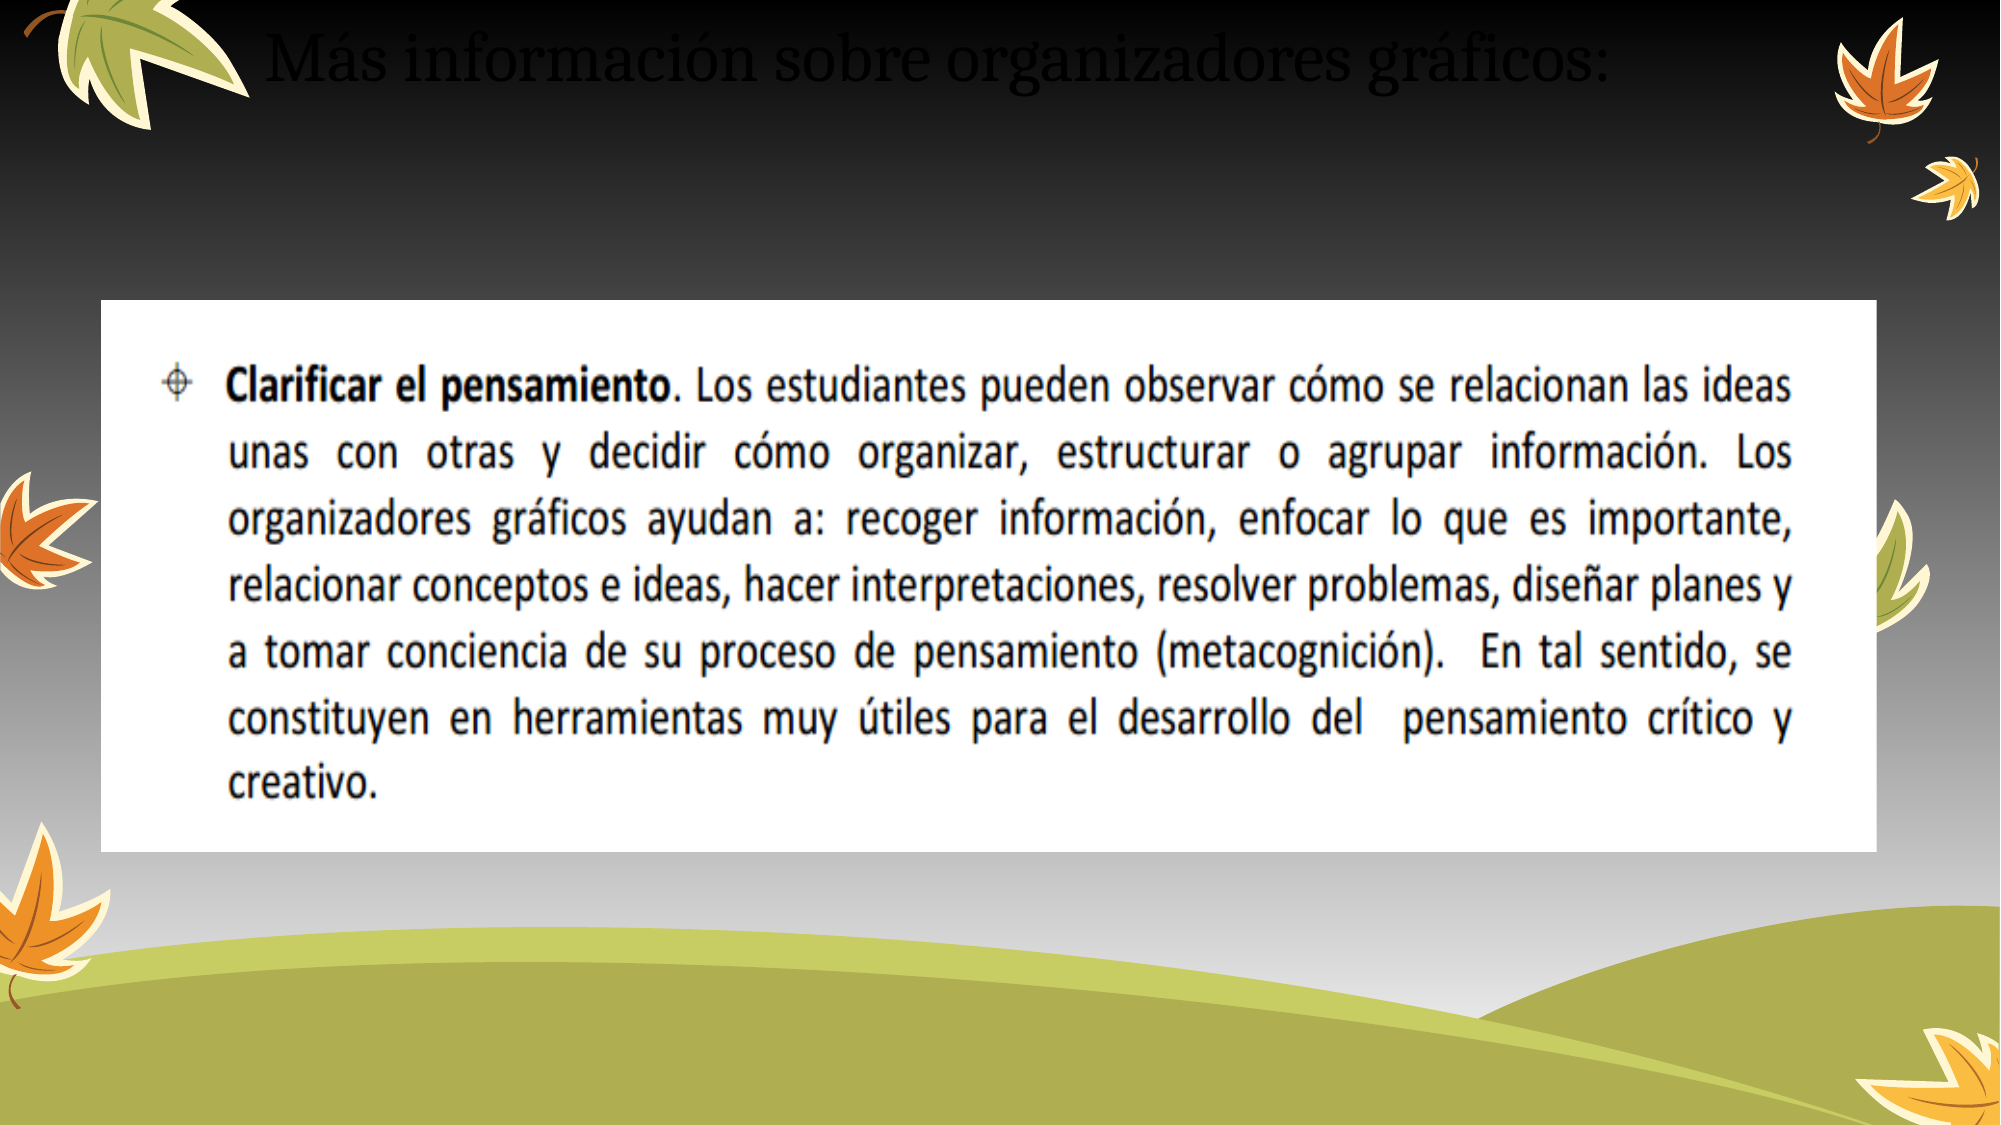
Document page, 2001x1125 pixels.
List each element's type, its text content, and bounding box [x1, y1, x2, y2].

picture [101, 299, 1877, 852]
title Más información sobre organizadores gráficos: [249, 12, 1749, 216]
